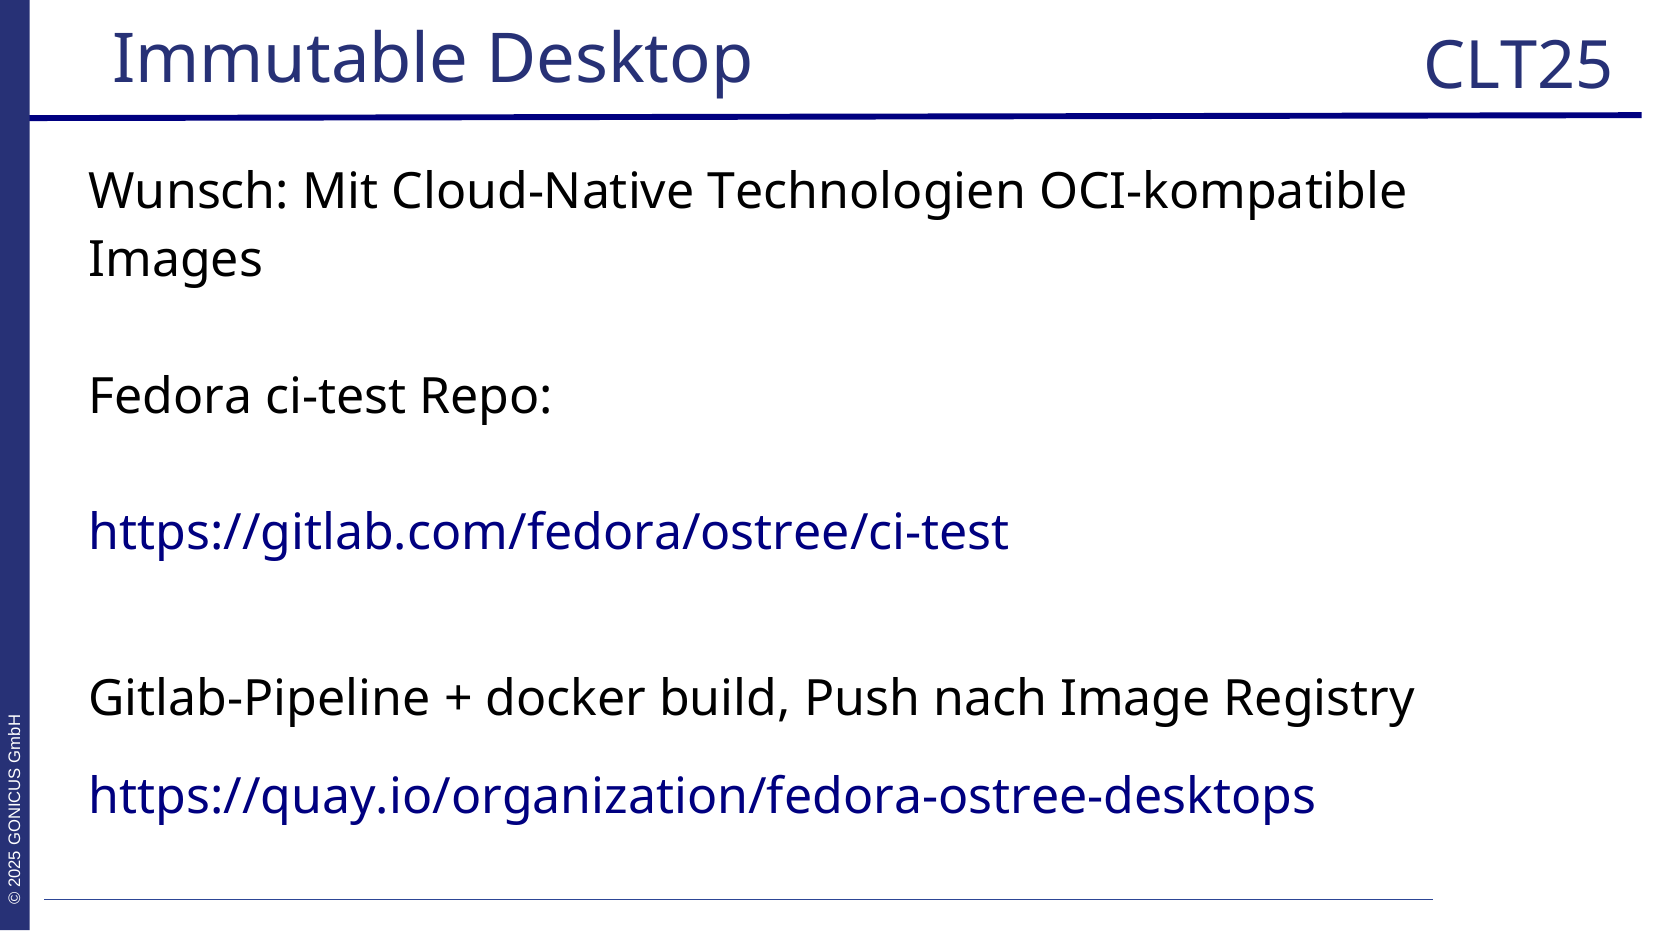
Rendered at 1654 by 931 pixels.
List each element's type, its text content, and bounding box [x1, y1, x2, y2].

list Wunsch: Mit Cloud-Native Technologien OCI-kompatible Images Fedora ci-test Repo: https://gitlab.com/fedora/ostree/ci-test Gitlab-Pipeline + docker build, Push nach Image Registry https://quay.io/organization/fedora-ostree-desktops [88, 155, 1590, 852]
title Immutable Desktop [112, 0, 1525, 134]
